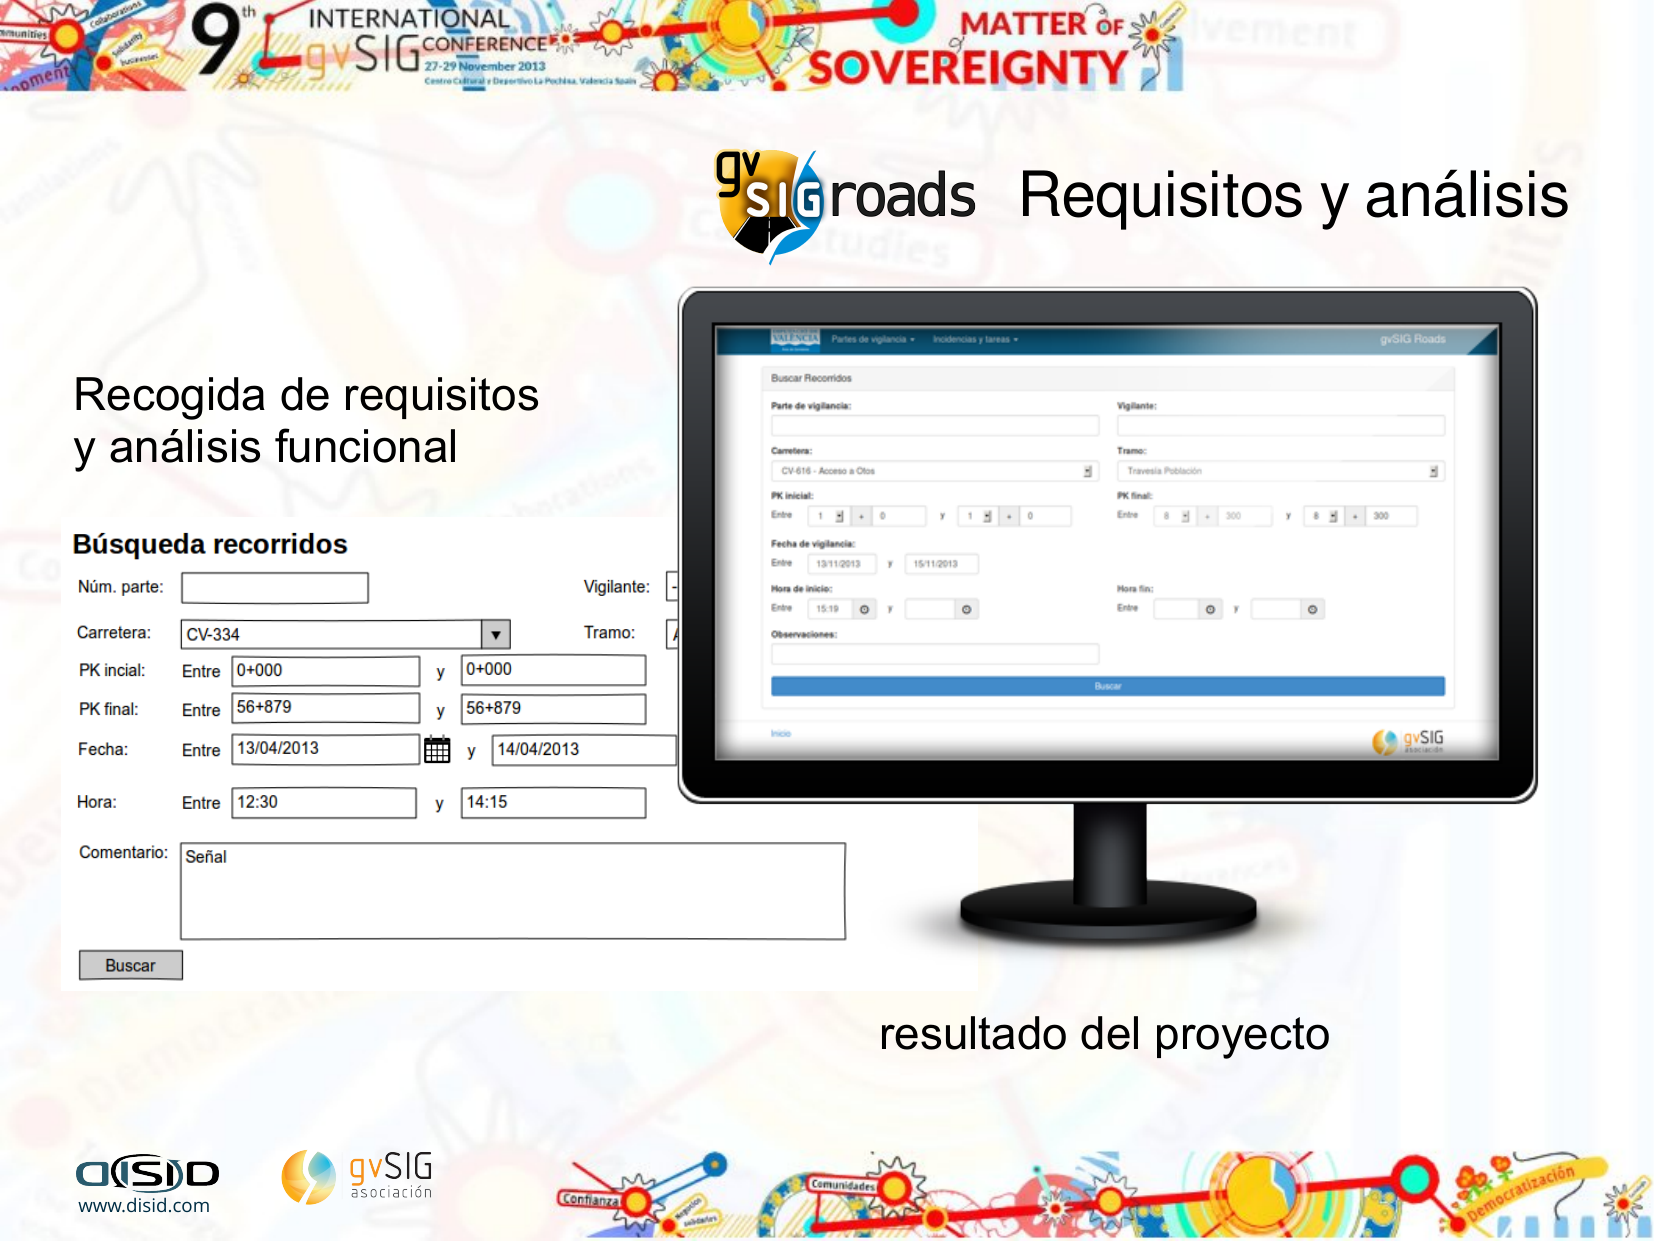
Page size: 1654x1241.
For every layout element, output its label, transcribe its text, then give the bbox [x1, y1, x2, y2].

text_box resultado del proyecto [826, 1000, 1384, 1067]
text_box Recogida de requisitos y análisis funcional [59, 361, 579, 480]
picture [0, 0, 1654, 1241]
title Requisitos y análisis [82, 90, 1571, 298]
